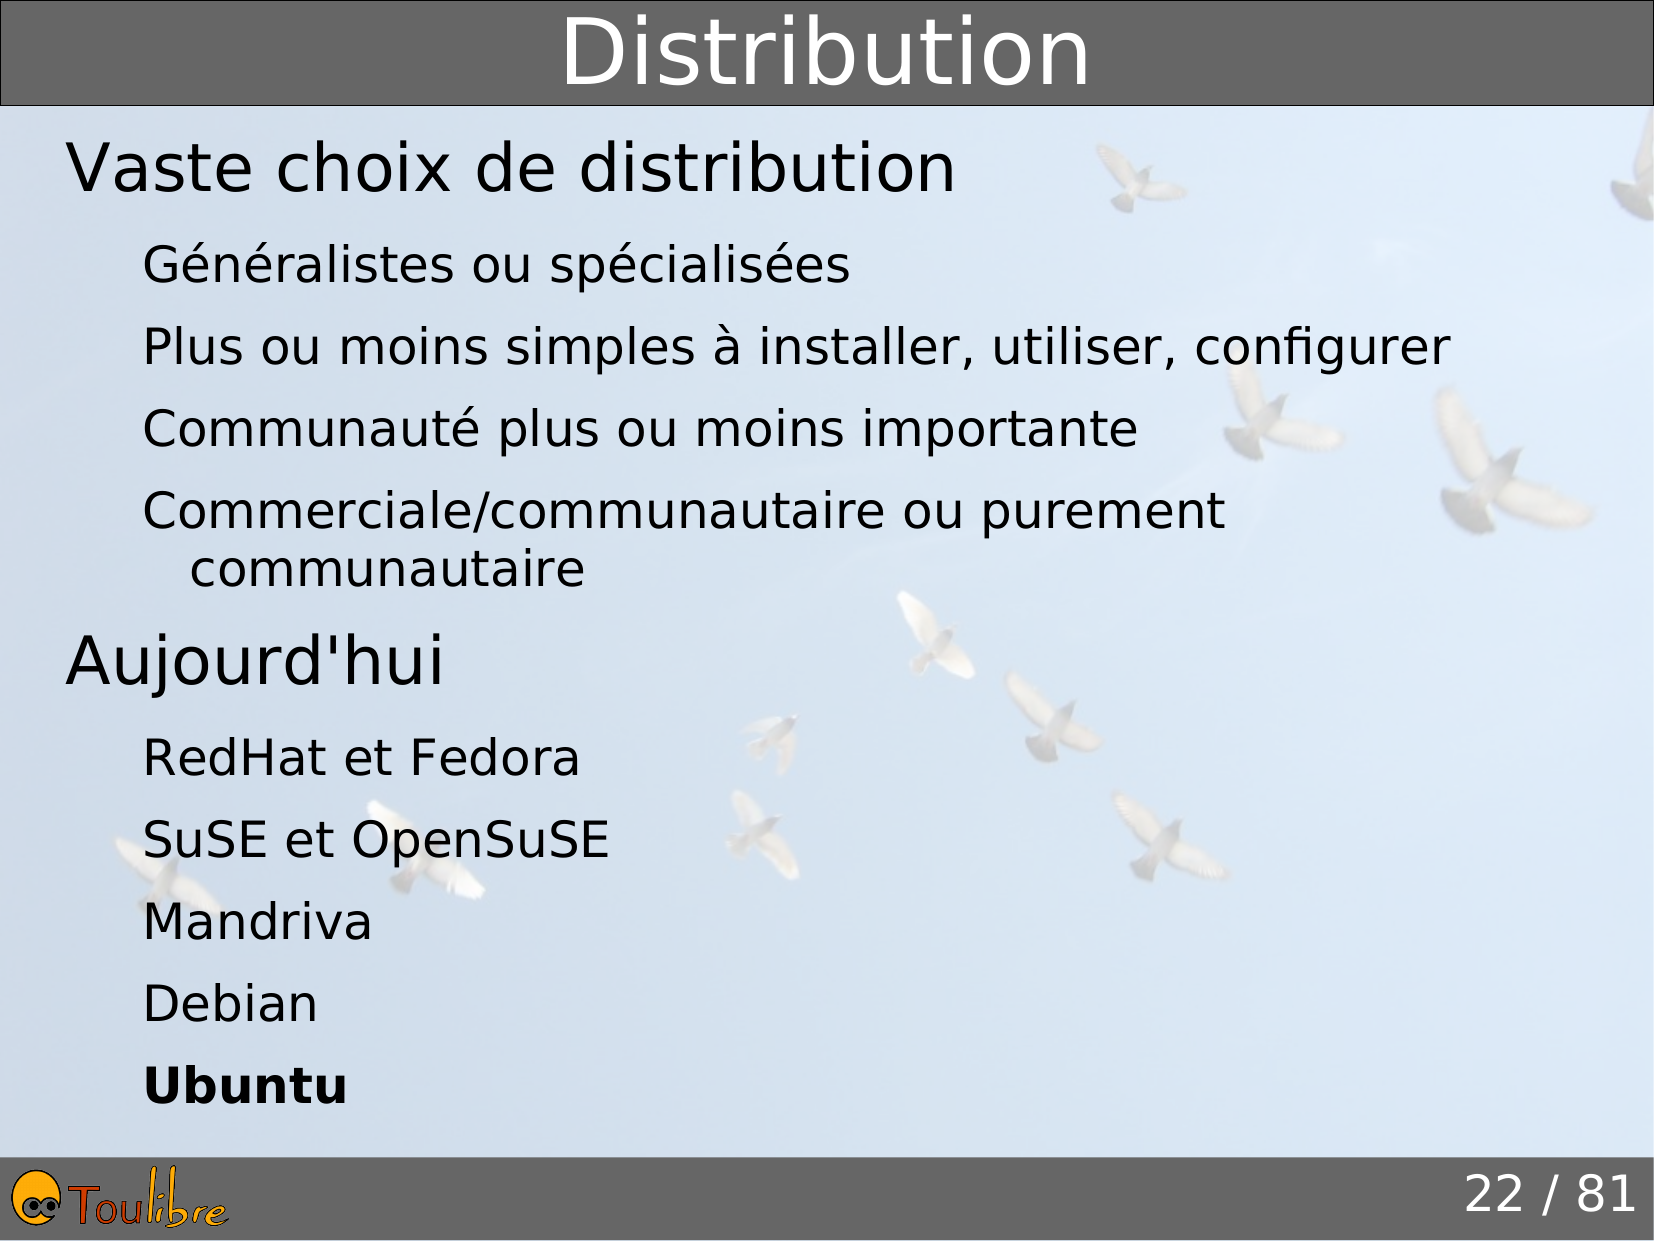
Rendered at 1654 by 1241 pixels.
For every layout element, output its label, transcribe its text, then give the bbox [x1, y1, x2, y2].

picture [11, 1165, 229, 1228]
title Distribution [0, 0, 1654, 107]
list Vaste choix de distribution Généralistes ou spécialisées Plus ou moins simples à installer, utiliser, configurer Communauté plus ou moins importante Commerciale/communautaire ou purement communautaire Aujourd'hui RedHat et Fedora SuSE et OpenSuSE Mandriva Debian Ubuntu [47, 129, 1609, 1116]
